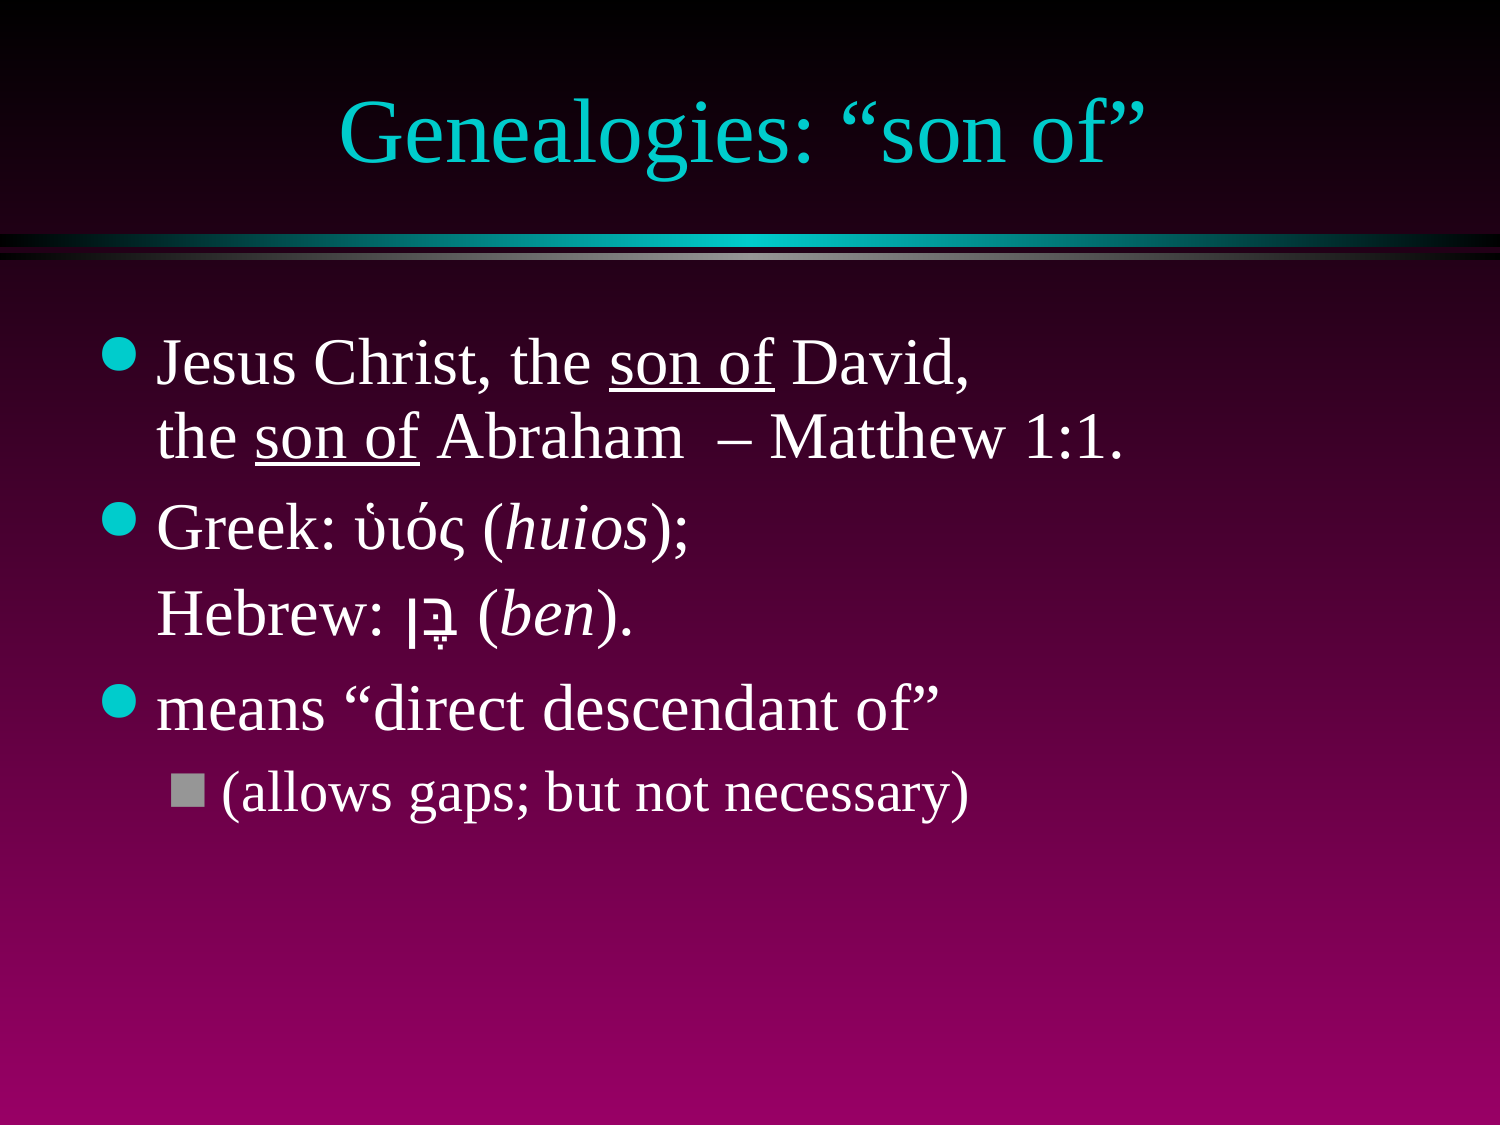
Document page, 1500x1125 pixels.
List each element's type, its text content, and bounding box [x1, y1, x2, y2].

list Jesus Christ, the son of David, the son of Abraham – Matthew 1:1. Greek: ὑιός (huios); Hebrew: בֶּן (ben). means “direct descendant of” (allows gaps; but not necessary) [99, 324, 1388, 1068]
title Genealogies: “son of” [99, 37, 1388, 225]
